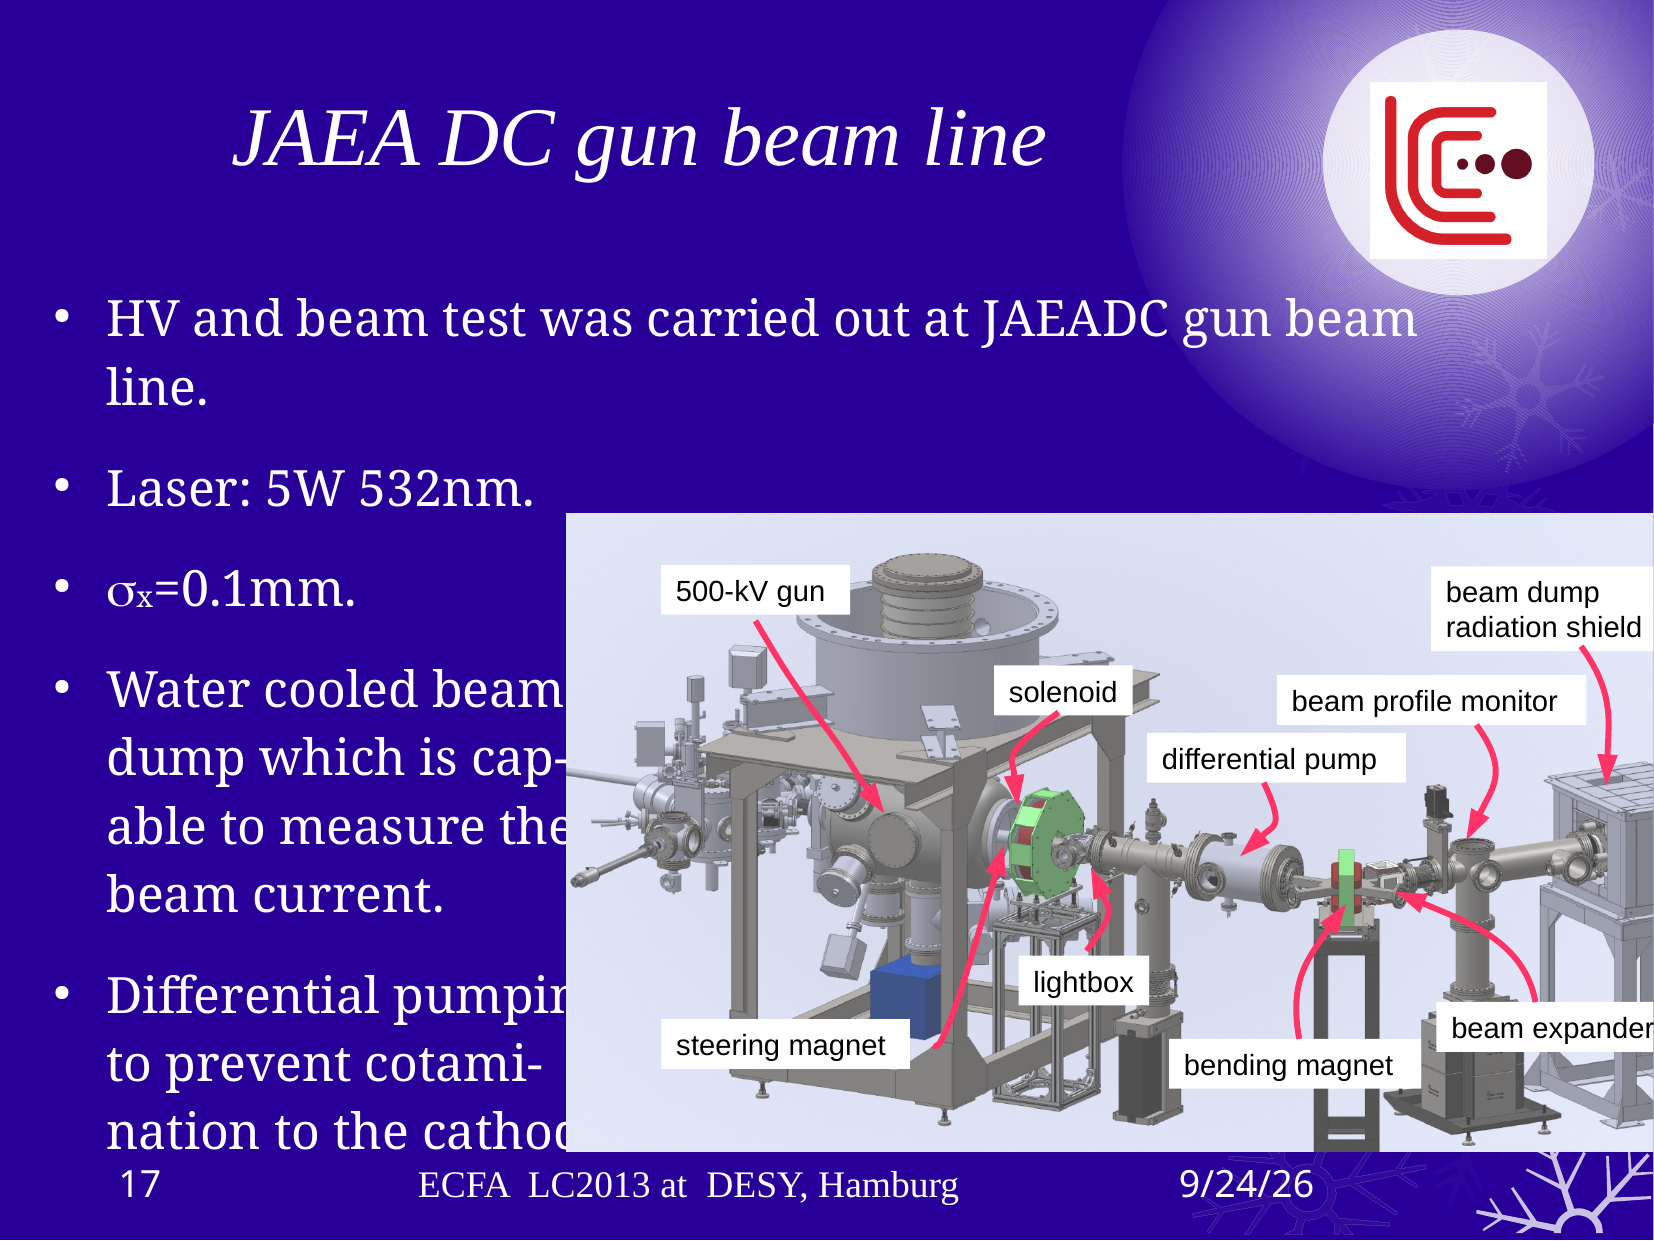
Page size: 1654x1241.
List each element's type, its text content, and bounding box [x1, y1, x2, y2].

text_box solenoid [994, 665, 1133, 716]
text_box steering magnet [661, 1019, 910, 1069]
text_box beam expander [1436, 1001, 1654, 1052]
text_box 500-kV gun [661, 564, 851, 615]
list HV and beam test was carried out at JAEADC gun beam line. Laser: 5W 532nm. sx=0.1mm. Water cooled beam dump which is cap- able to measure the beam current. Differential pumping to prevent cotami- nation to the cathode. [35, 283, 1467, 1146]
text_box beam profile monitor [1276, 675, 1587, 725]
picture [1370, 82, 1547, 259]
text_box differential pump [1147, 732, 1406, 783]
text_box lightbox [1018, 955, 1150, 1006]
text_box bending magnet [1169, 1038, 1422, 1089]
title JAEA DC gun beam line [0, 4, 1284, 270]
text_box beam dump radiation shield [1431, 566, 1654, 652]
picture [566, 513, 1654, 1152]
